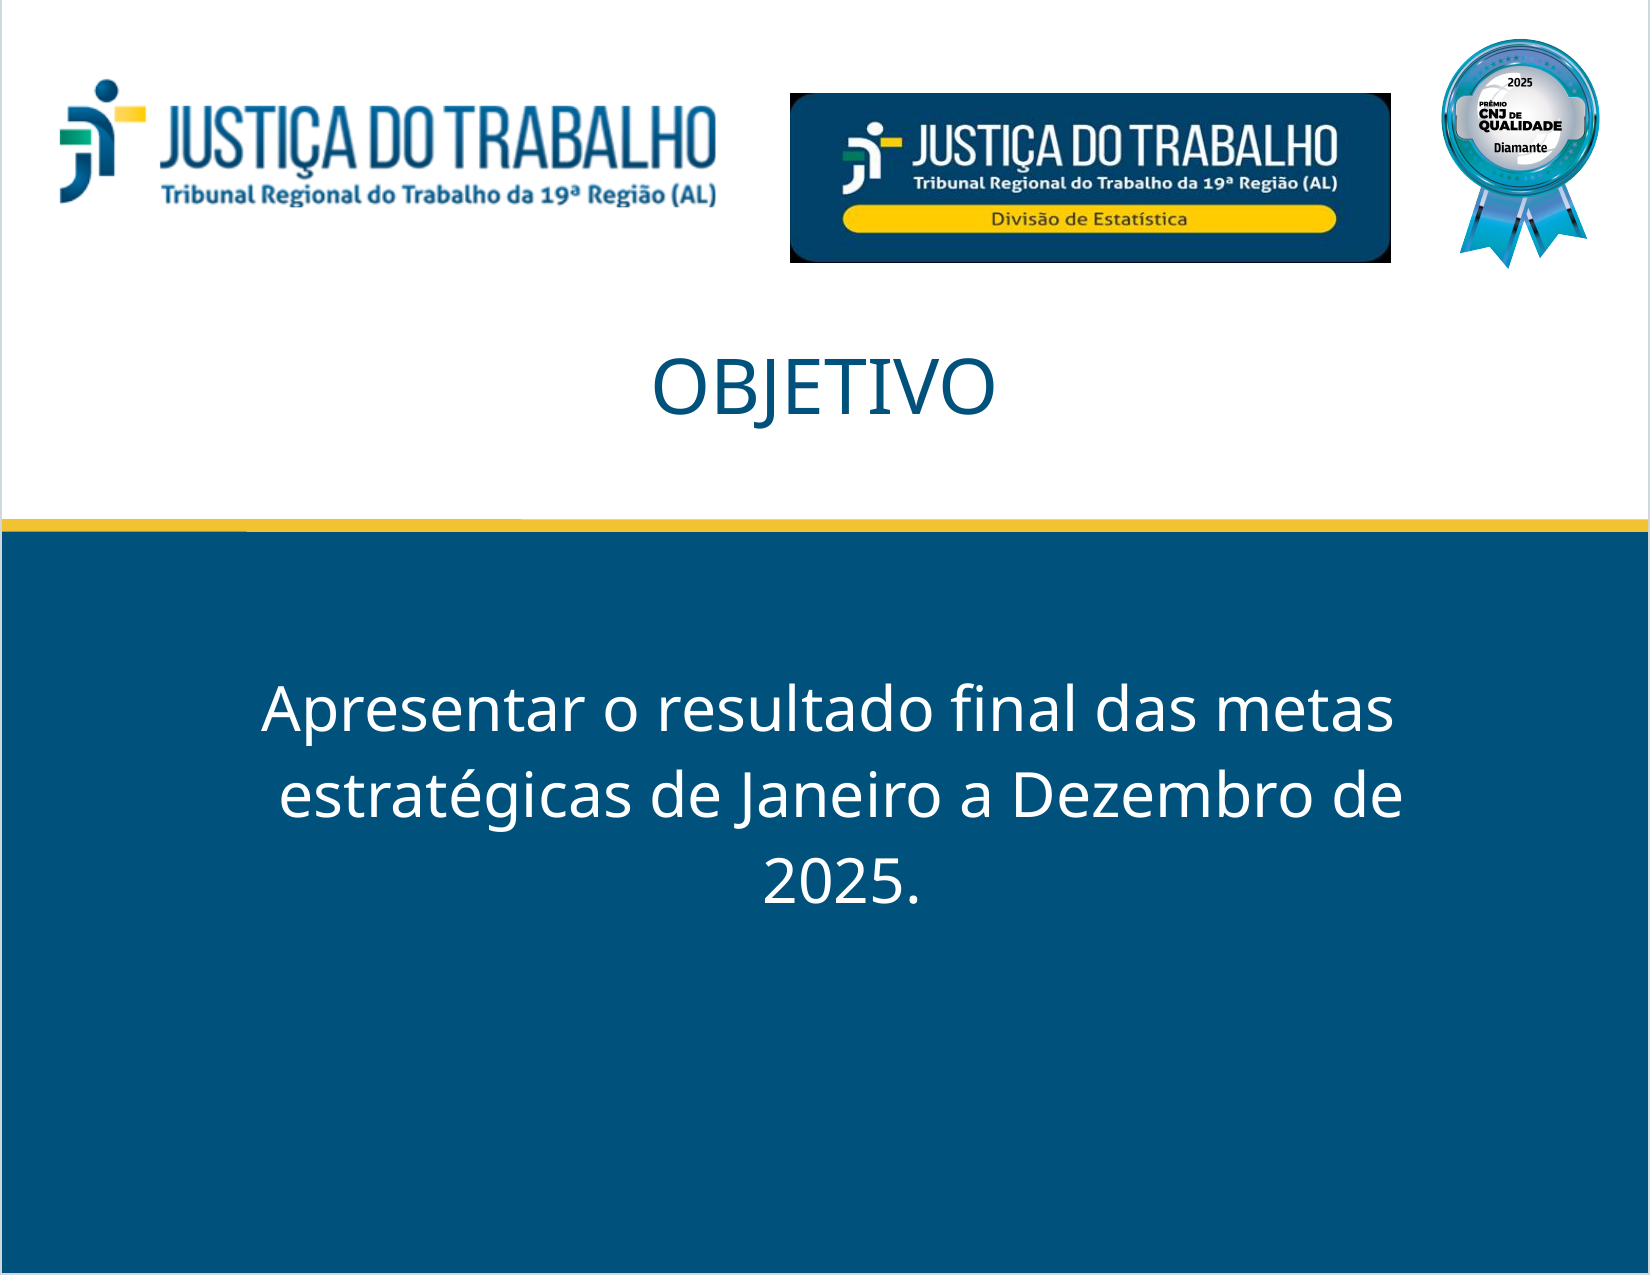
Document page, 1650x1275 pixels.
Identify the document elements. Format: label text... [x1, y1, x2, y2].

picture [790, 93, 1391, 263]
picture [49, 76, 727, 211]
picture [1440, 37, 1601, 271]
text_box [0, 0, 1650, 1275]
title OBJETIVO [165, 262, 1485, 449]
list Apresentar o resultado final das metas estratégicas de Janeiro a Dezembro de 2025. [148, 639, 1508, 1073]
